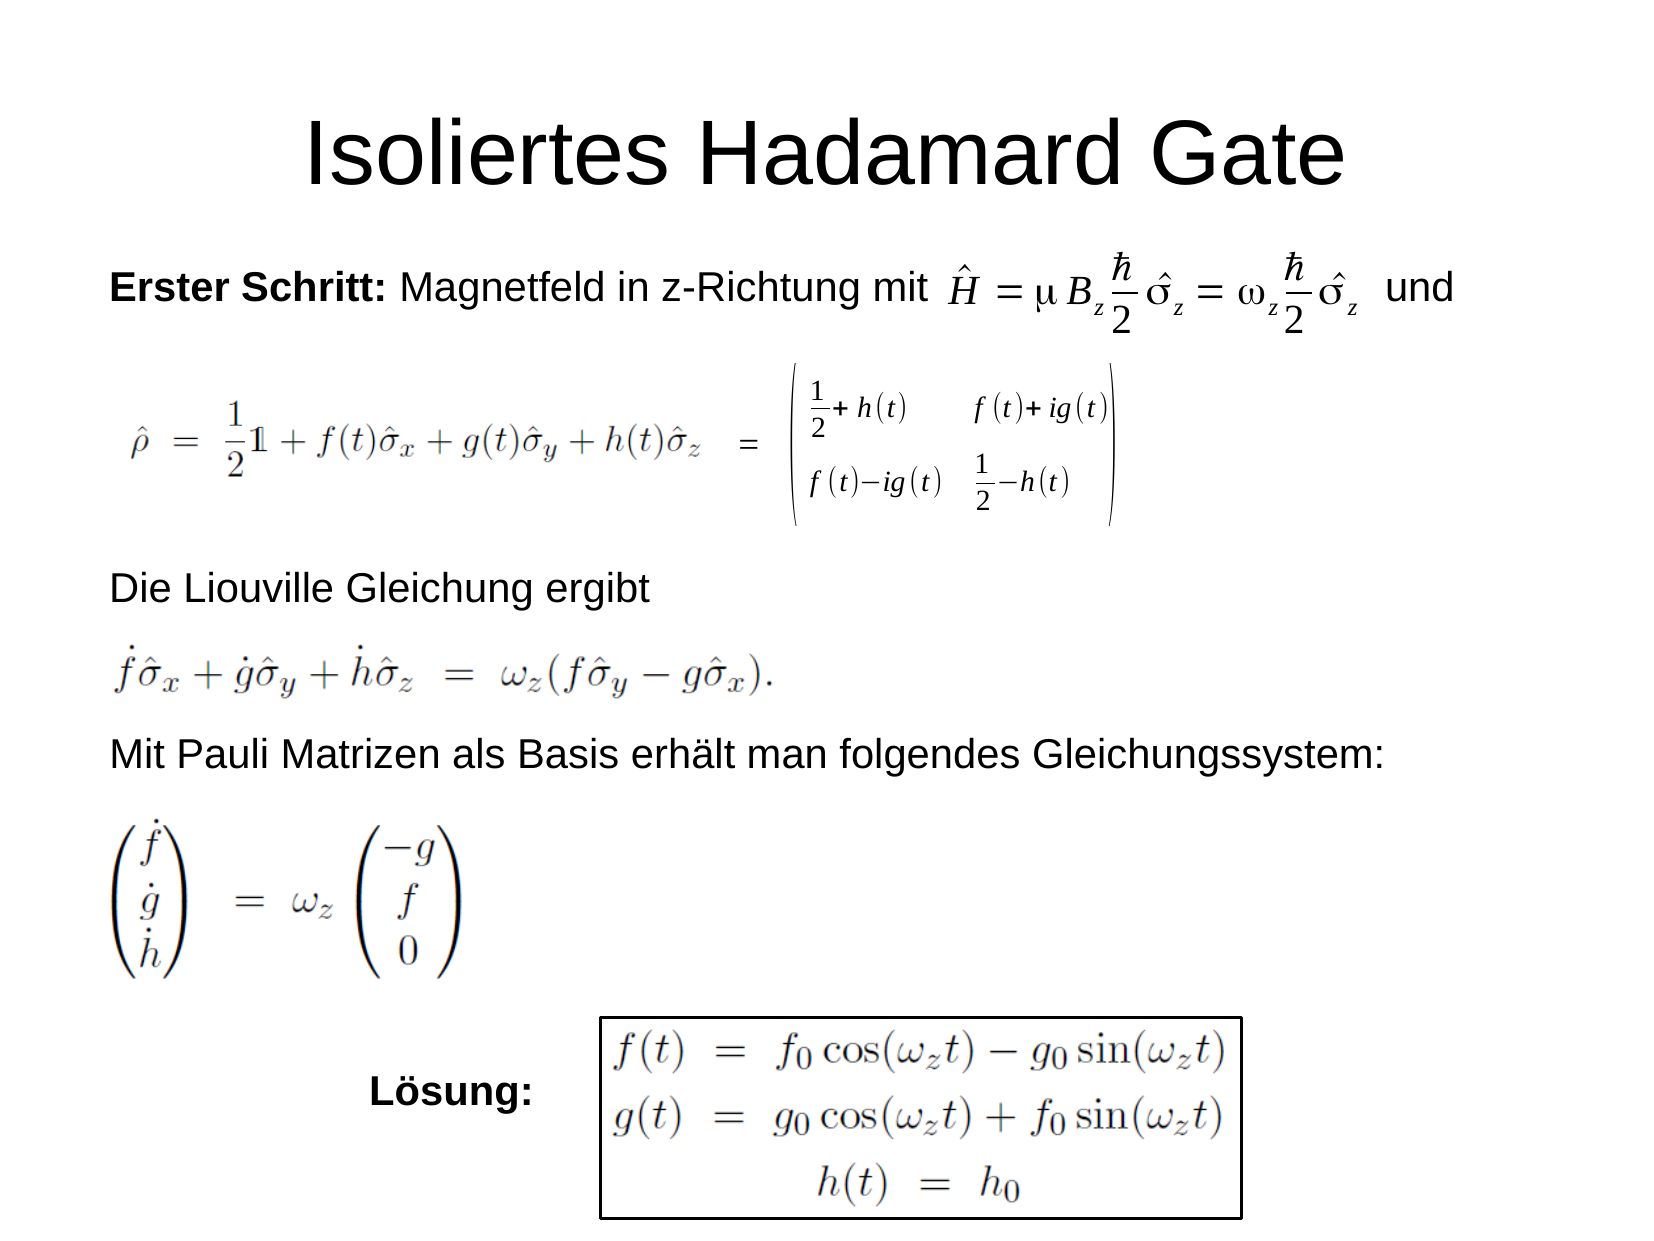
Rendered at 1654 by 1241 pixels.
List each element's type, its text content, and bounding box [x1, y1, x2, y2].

picture [106, 810, 473, 993]
text_box Die Liouville Gleichung ergibt [94, 557, 665, 620]
text_box und [1370, 256, 1470, 319]
picture [94, 383, 721, 505]
chart [938, 248, 1365, 343]
text_box Mit Pauli Matrizen als Basis erhält man folgendes Gleichungssystem: [94, 723, 1401, 785]
picture [106, 631, 780, 715]
picture [602, 1018, 1241, 1217]
text_box Lösung: [354, 1060, 549, 1123]
chart [728, 363, 1128, 526]
title Isoliertes Hadamard Gate [82, 49, 1571, 257]
text_box Erster Schritt: Magnetfeld in z-Richtung mit [94, 256, 938, 320]
